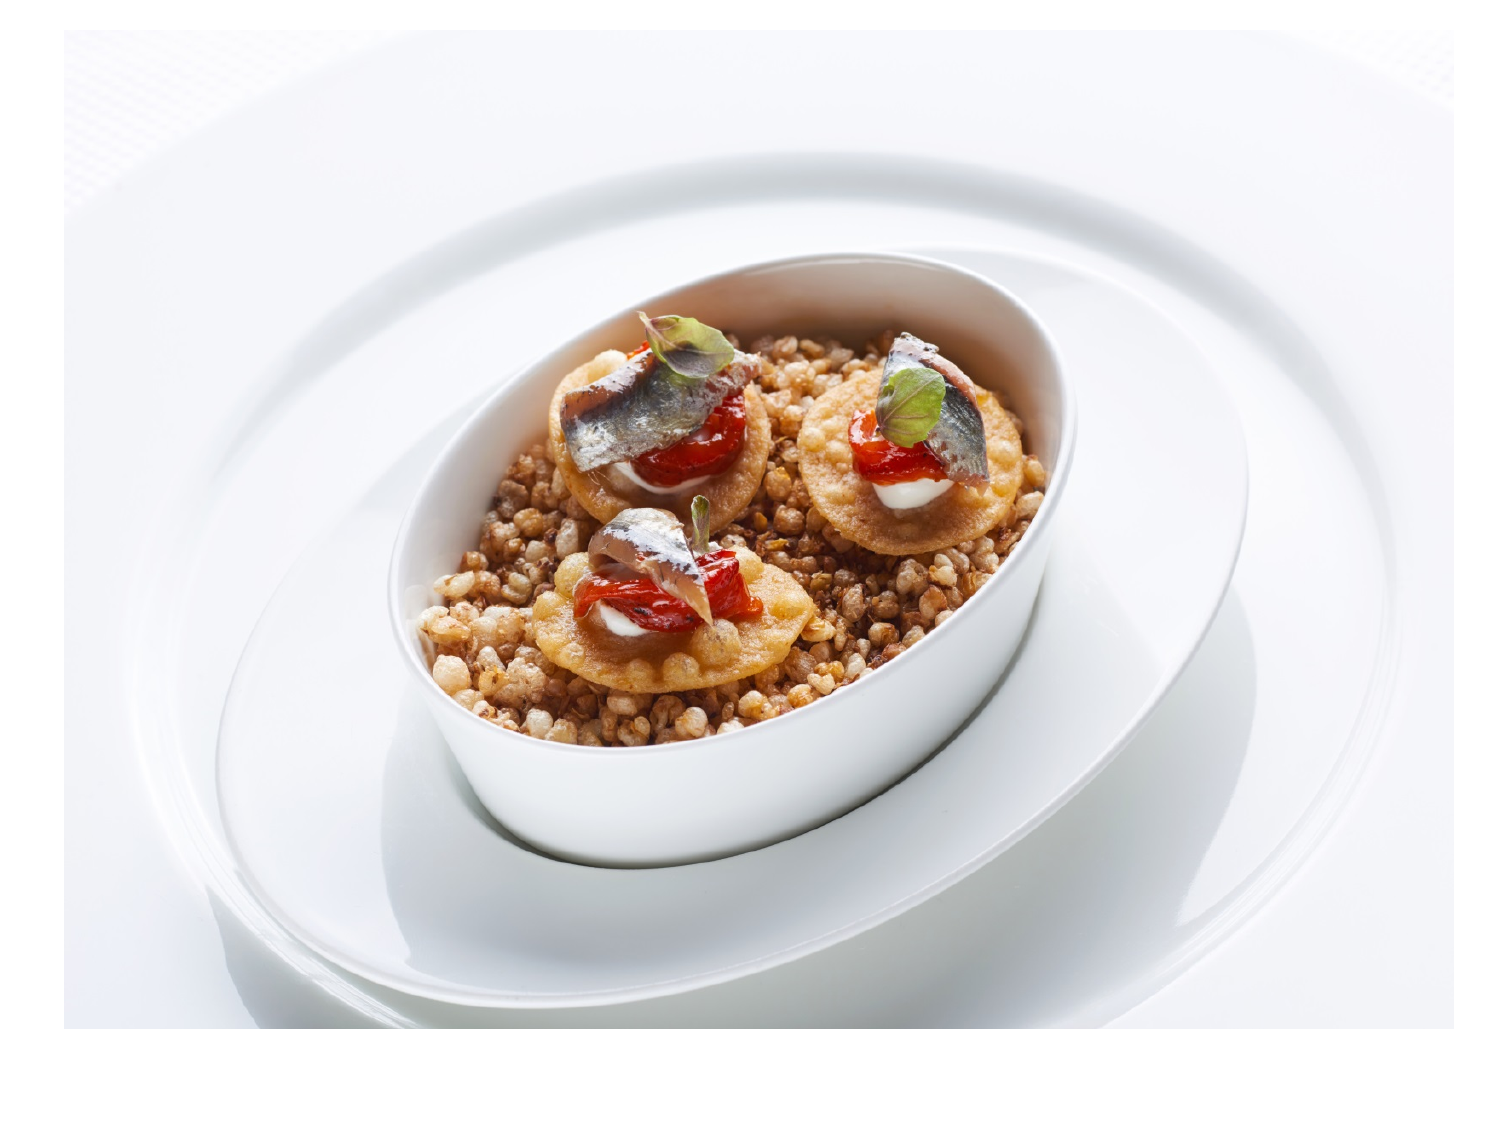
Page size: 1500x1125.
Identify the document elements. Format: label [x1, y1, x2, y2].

picture [64, 30, 1454, 1029]
